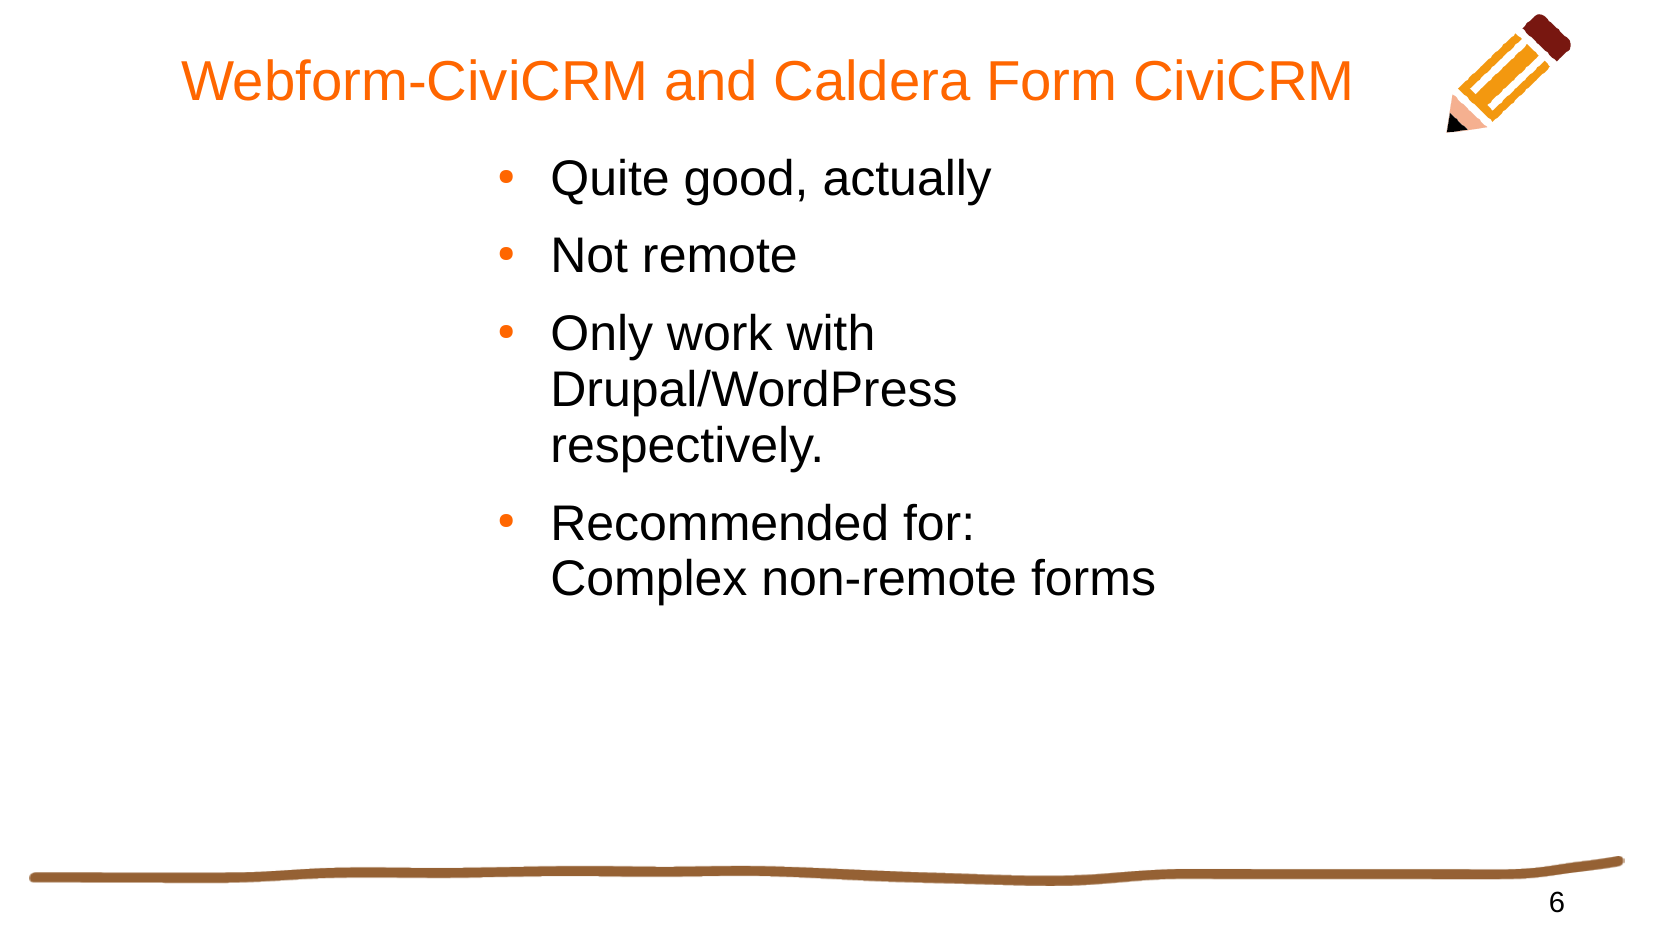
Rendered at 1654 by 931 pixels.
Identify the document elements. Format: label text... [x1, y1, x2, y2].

title Webform-CiviCRM and Caldera Form CiviCRM [88, 29, 1447, 133]
picture [29, 856, 1625, 886]
list Quite good, actually Not remote Only work with Drupal/WordPress respectively. Recommended for: Complex non-remote forms [479, 150, 1201, 800]
picture [1446, 14, 1571, 133]
